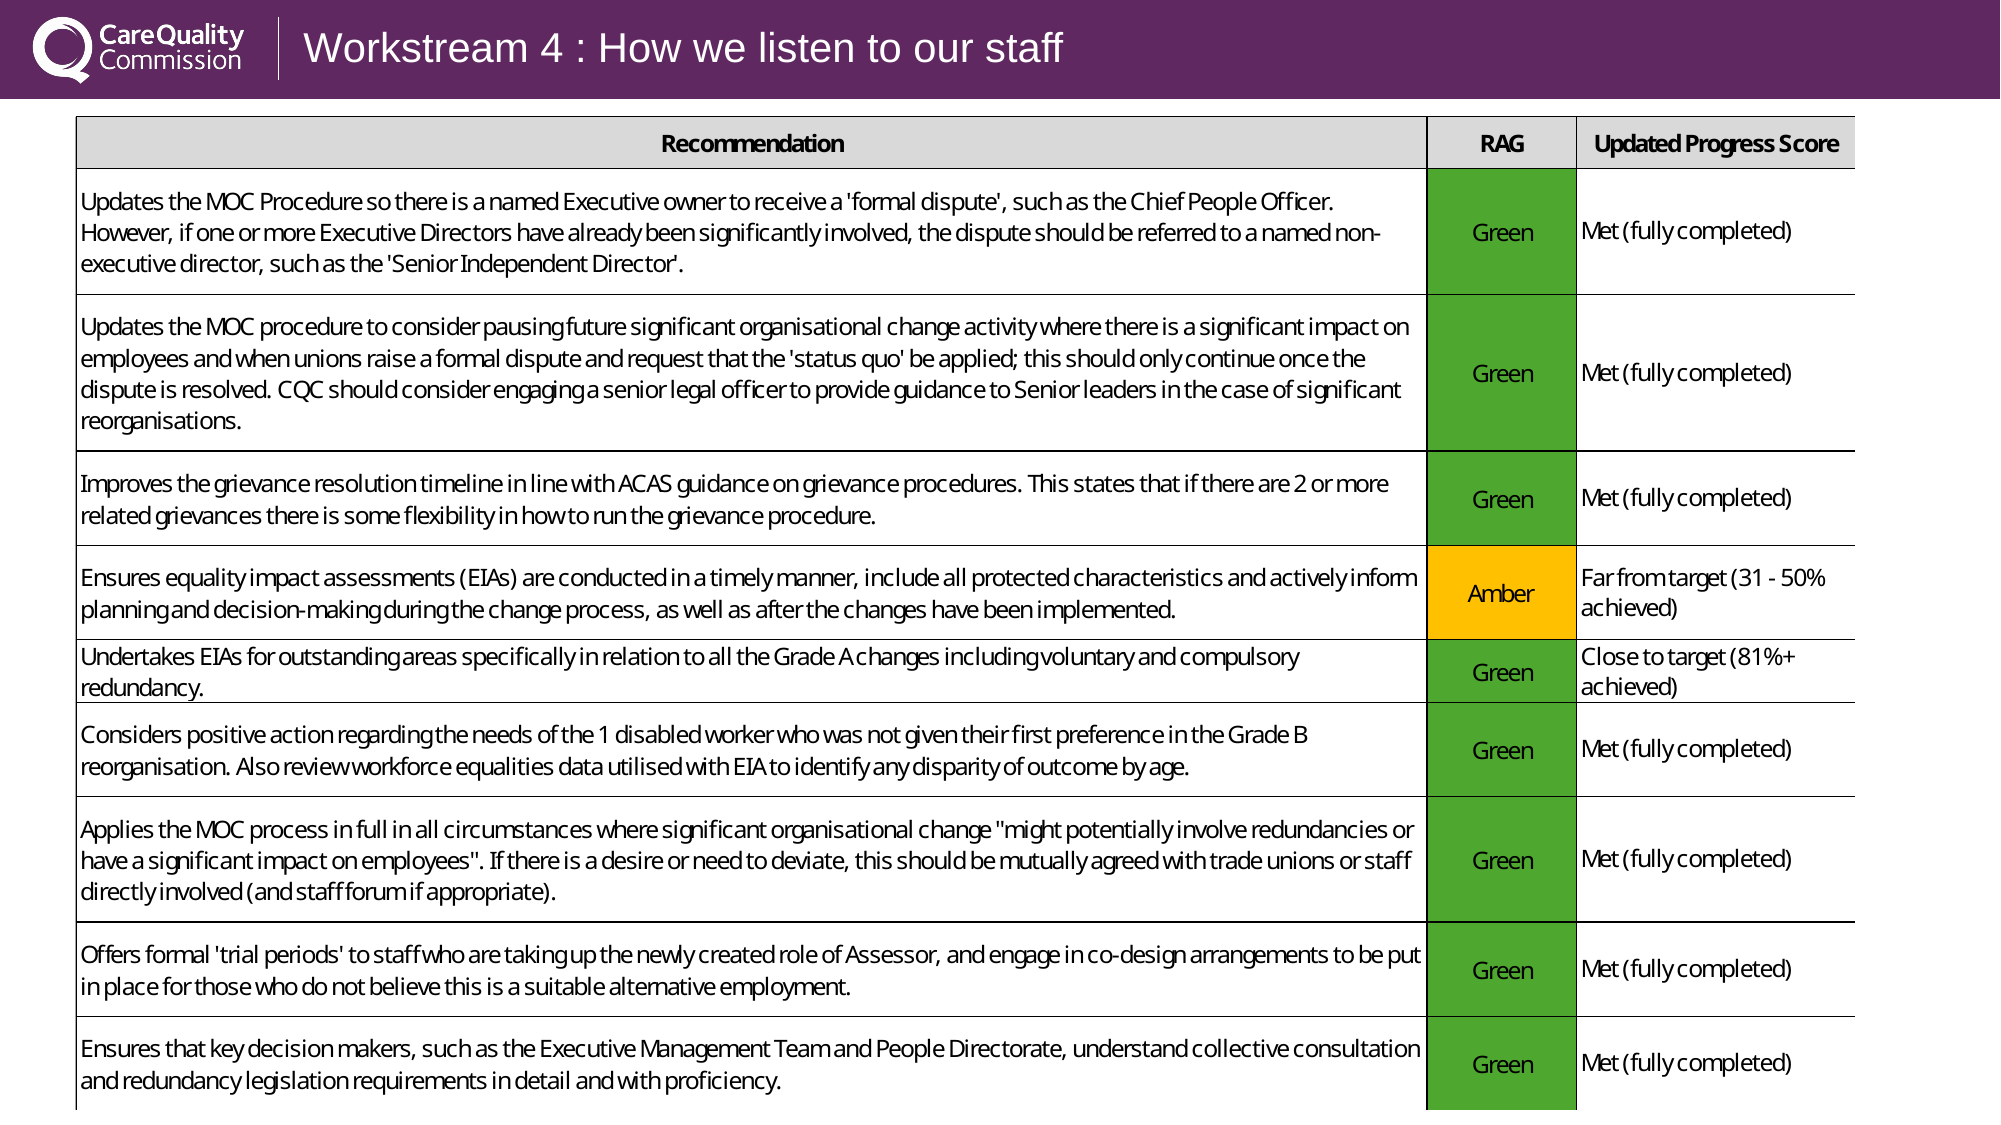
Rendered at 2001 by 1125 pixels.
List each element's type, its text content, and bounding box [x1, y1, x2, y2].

text_box [0, 0, 2000, 99]
picture [32, 16, 245, 84]
text_box Workstream 4 : How we listen to our staff [288, 13, 1439, 80]
picture [75, 115, 1856, 1111]
